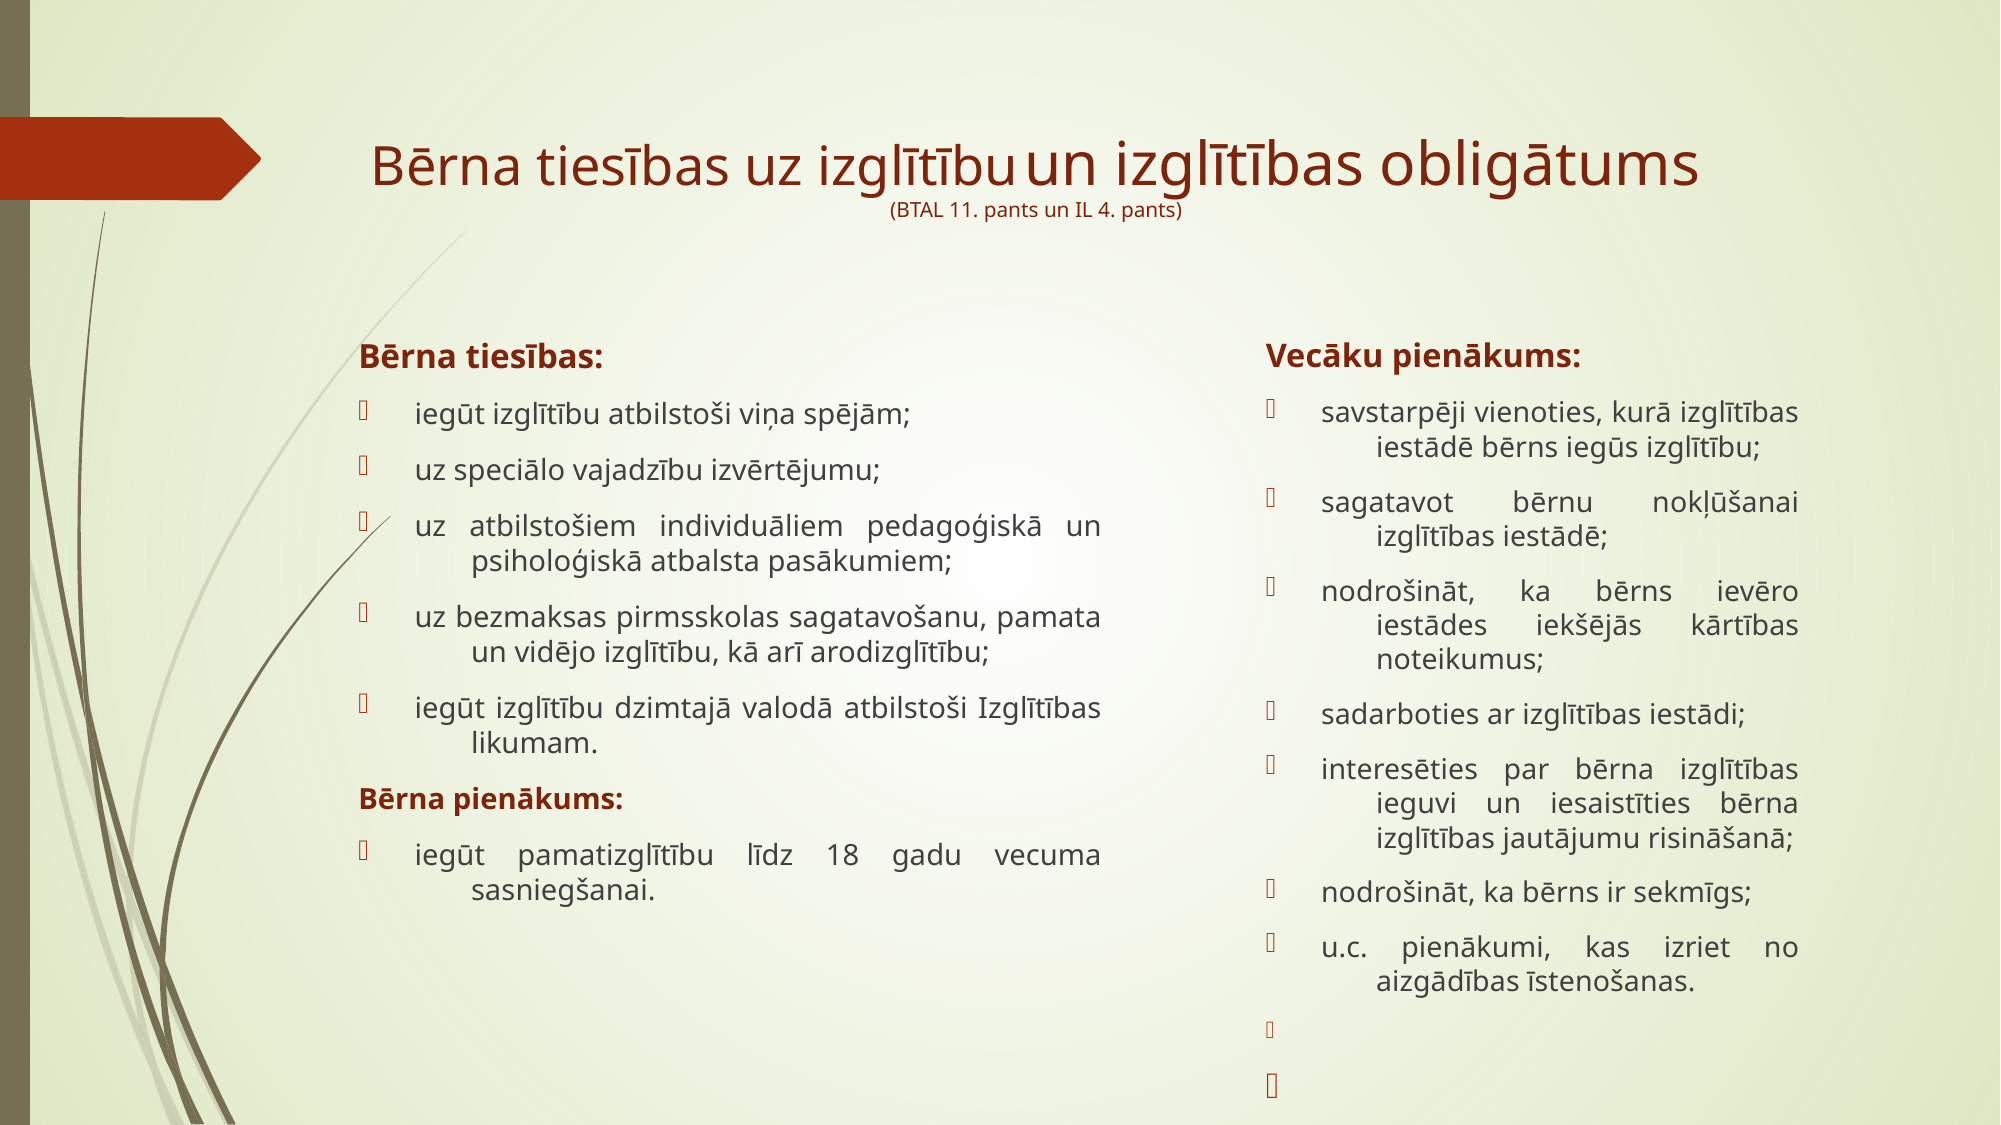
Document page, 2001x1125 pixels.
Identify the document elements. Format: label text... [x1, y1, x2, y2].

title Bērna tiesības uz izglītību un izglītības obligātums (BTAL 11. pants un IL 4. pants) [305, 117, 1767, 328]
text_box Bērna tiesības: iegūt izglītību atbilstoši viņa spējām; uz speciālo vajadzību izvērtējumu; uz atbilstošiem individuāliem pedagoģiskā un psiholoģiskā atbalsta pasākumiem; uz bezmaksas pirmsskolas sagatavošanu, pamata un vidējo izglītību, kā arī arodizglītību; iegūt izglītību dzimtajā valodā atbilstoši Izglītības likumam. Bērna pienākums: iegūt pamatizglītību līdz 18 gadu vecuma sasniegšanai. [343, 327, 1118, 1069]
text_box [1198, 241, 1897, 1069]
